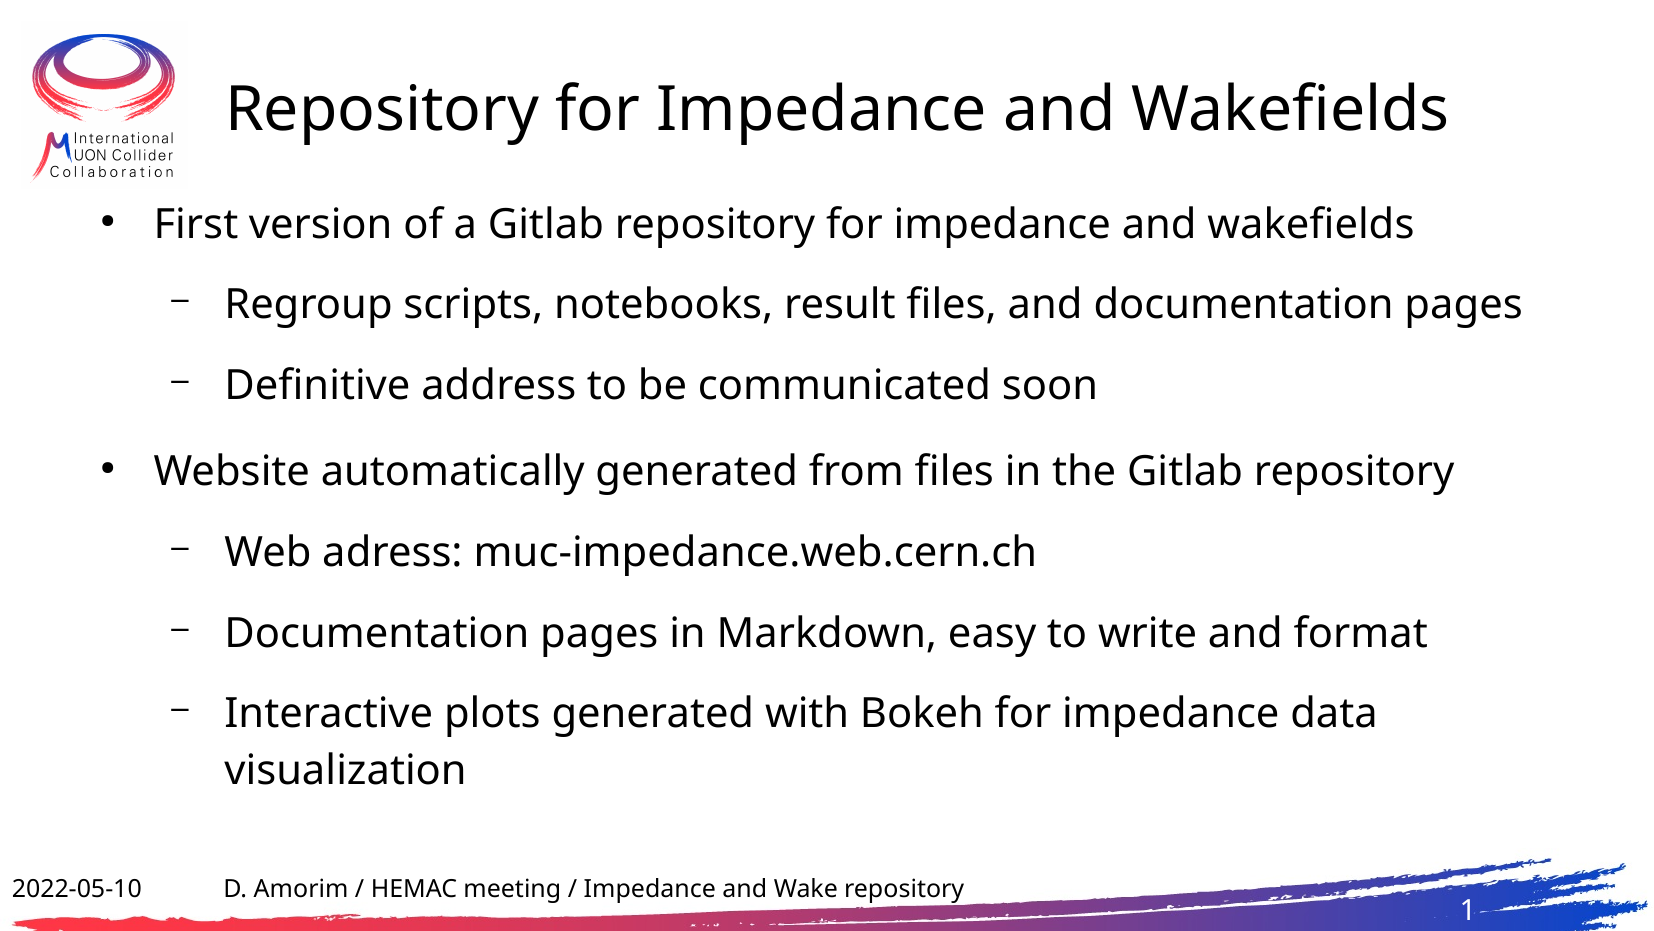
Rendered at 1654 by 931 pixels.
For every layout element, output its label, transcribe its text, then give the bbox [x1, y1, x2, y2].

picture [21, 21, 188, 189]
list First version of a Gitlab repository for impedance and wakefields Regroup scripts, notebooks, result files, and documentation pages Definitive address to be communicated soon Website automatically generated from files in the Gitlab repository Web adress: muc-impedance.web.cern.ch Documentation pages in Markdown, easy to write and format Interactive plots generated with Bokeh for impedance data visualization [82, 193, 1571, 802]
picture [0, 848, 1654, 931]
title Repository for Impedance and Wakefields [225, 25, 1571, 188]
